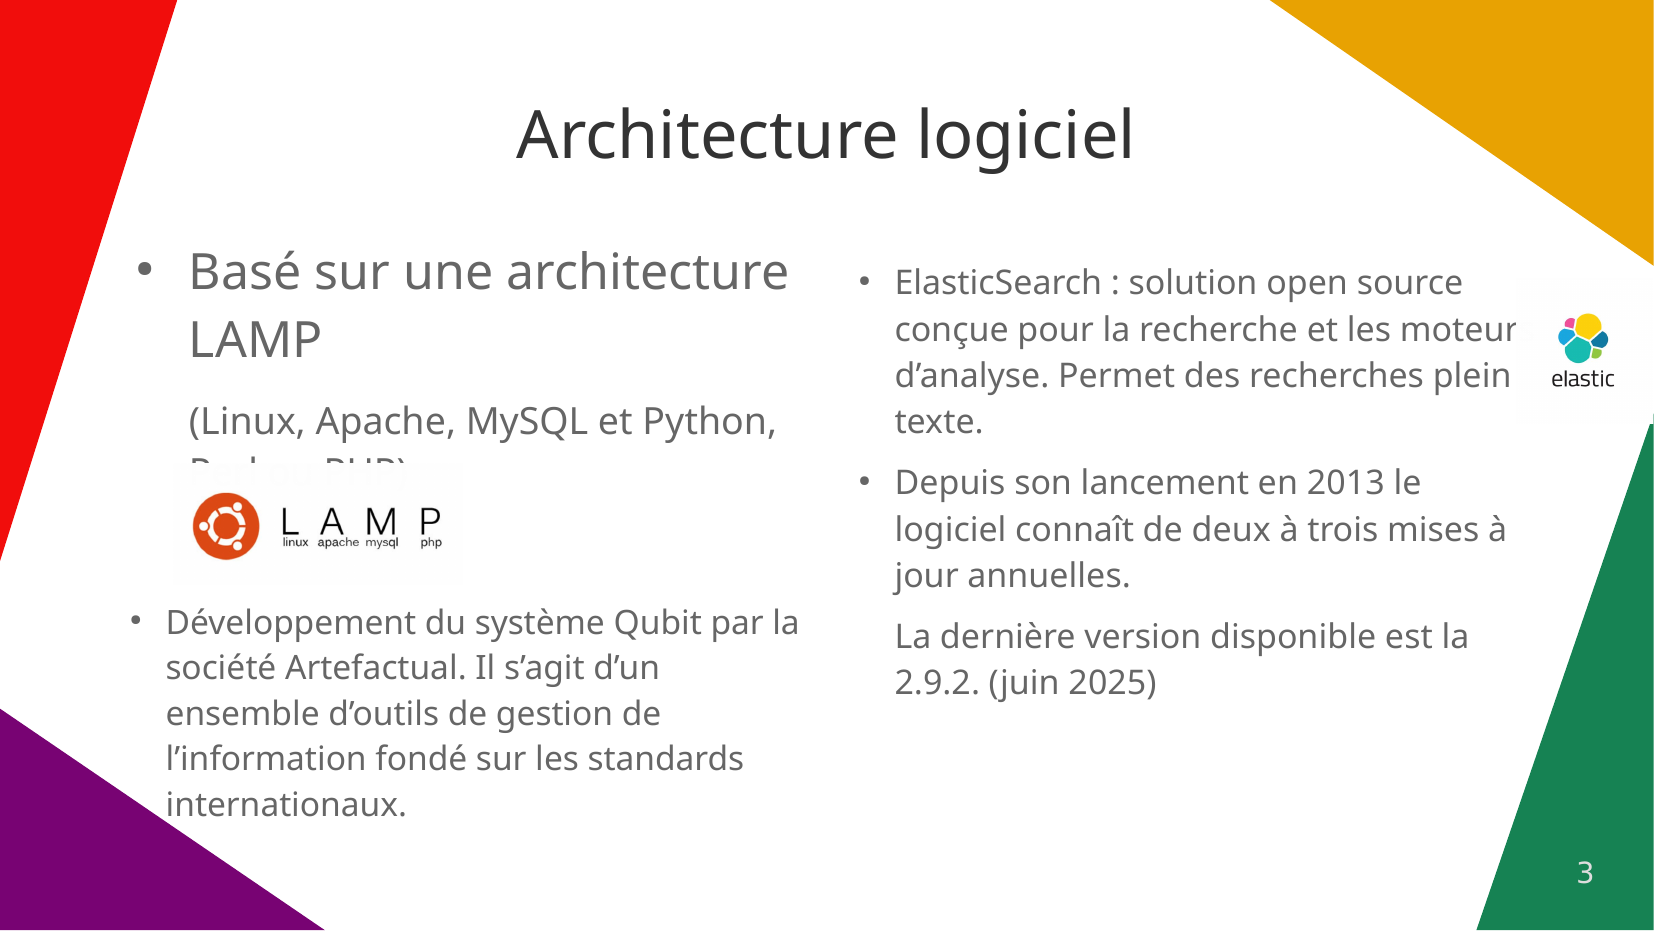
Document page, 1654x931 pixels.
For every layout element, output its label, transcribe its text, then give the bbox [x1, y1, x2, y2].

picture [173, 463, 463, 585]
list ElasticSearch : solution open source conçue pour la recherche et les moteurs d’analyse. Permet des recherches plein texte. Depuis son lancement en 2013 le logiciel connaît de deux à trois mises à jour annuelles. La dernière version disponible est la 2.9.2. (juin 2025) [846, 94, 1539, 713]
list Basé sur une architecture LAMP (Linux, Apache, MySQL et Python, Perl ou PHP) [118, 236, 810, 518]
title Architecture logiciel [118, 59, 1536, 207]
list Développement du système Qubit par la société Artefactual. Il s’agit d’un ensemble d’outils de gestion de l’information fondé sur les standards internationaux. [118, 544, 810, 827]
picture [1516, 278, 1654, 424]
